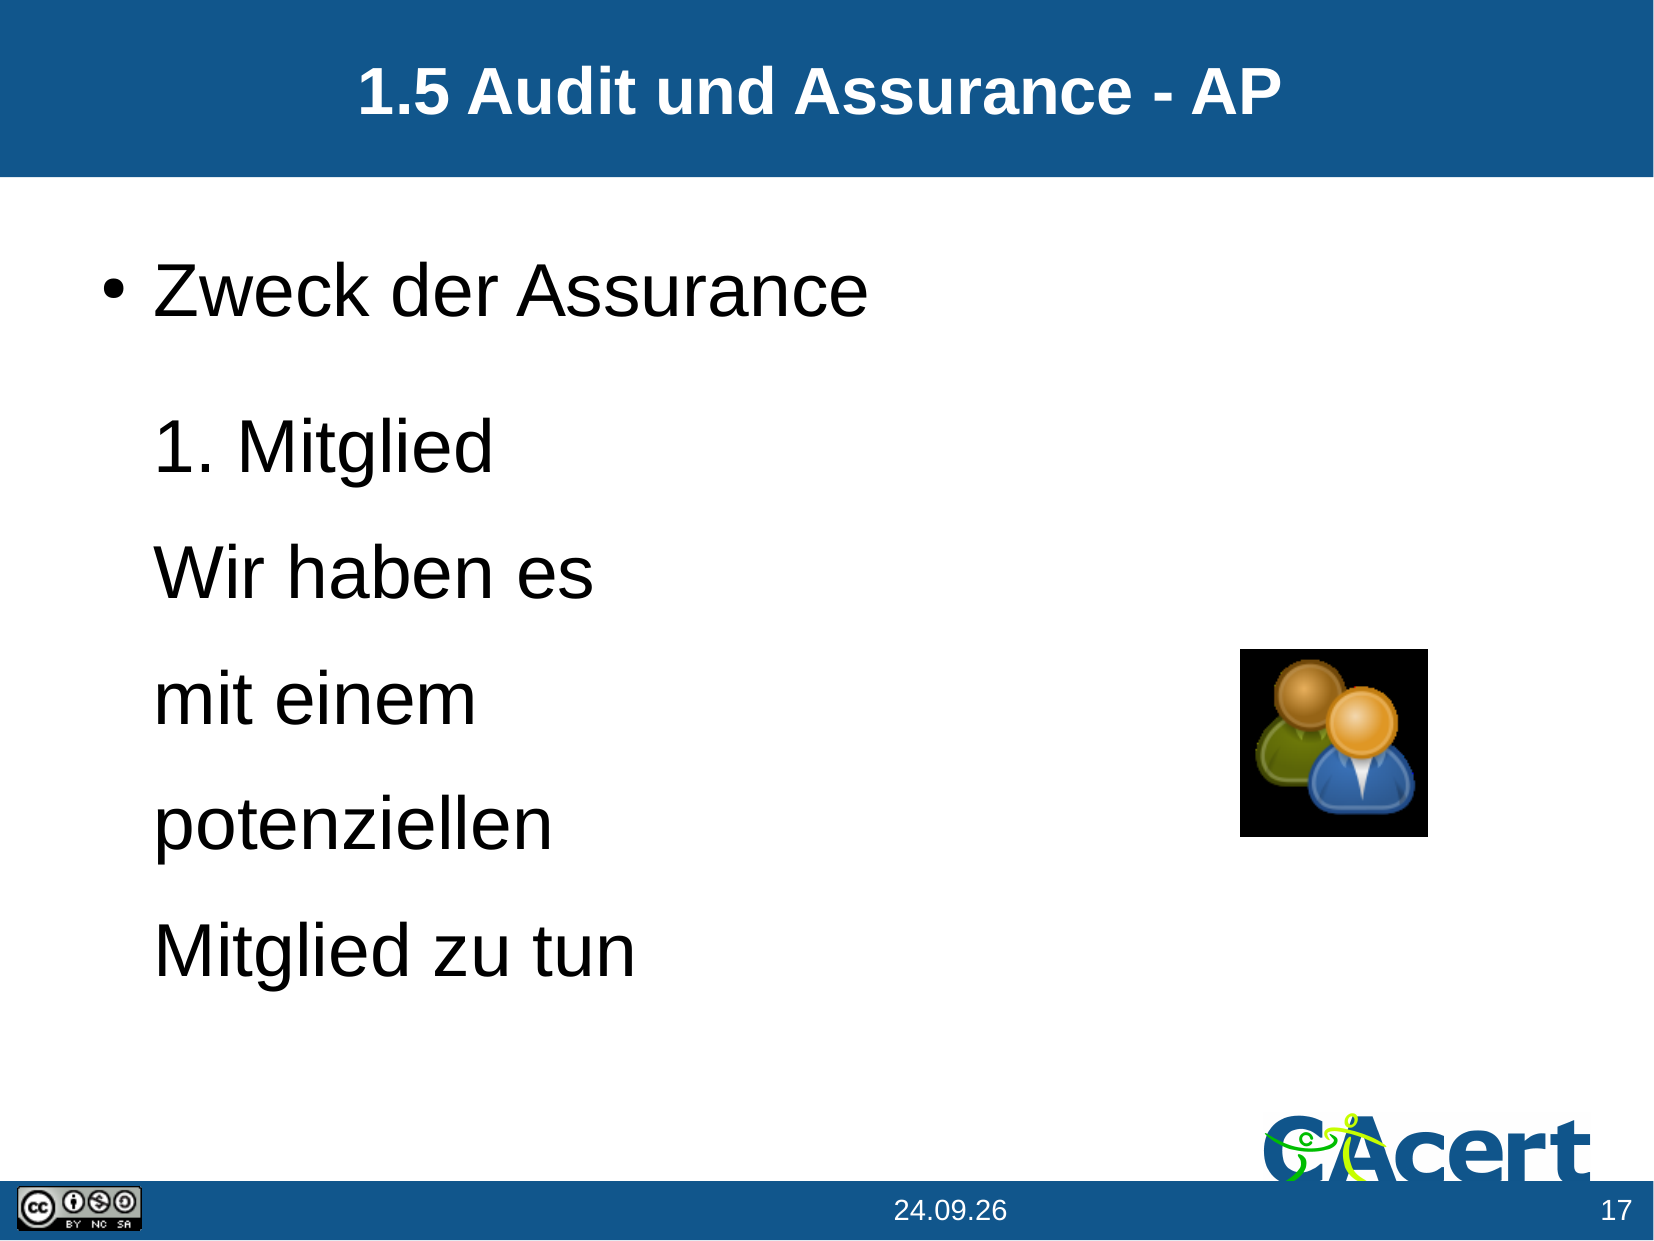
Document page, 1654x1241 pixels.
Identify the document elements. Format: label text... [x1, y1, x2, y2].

picture [1240, 649, 1428, 838]
title 1.5 Audit und Assurance - AP [76, 17, 1565, 166]
picture [1263, 1112, 1591, 1181]
list Zweck der Assurance 1. Mitglied Wir haben es mit einem potenziellen Mitglied zu tun [82, 206, 1625, 1065]
picture [17, 1186, 142, 1231]
